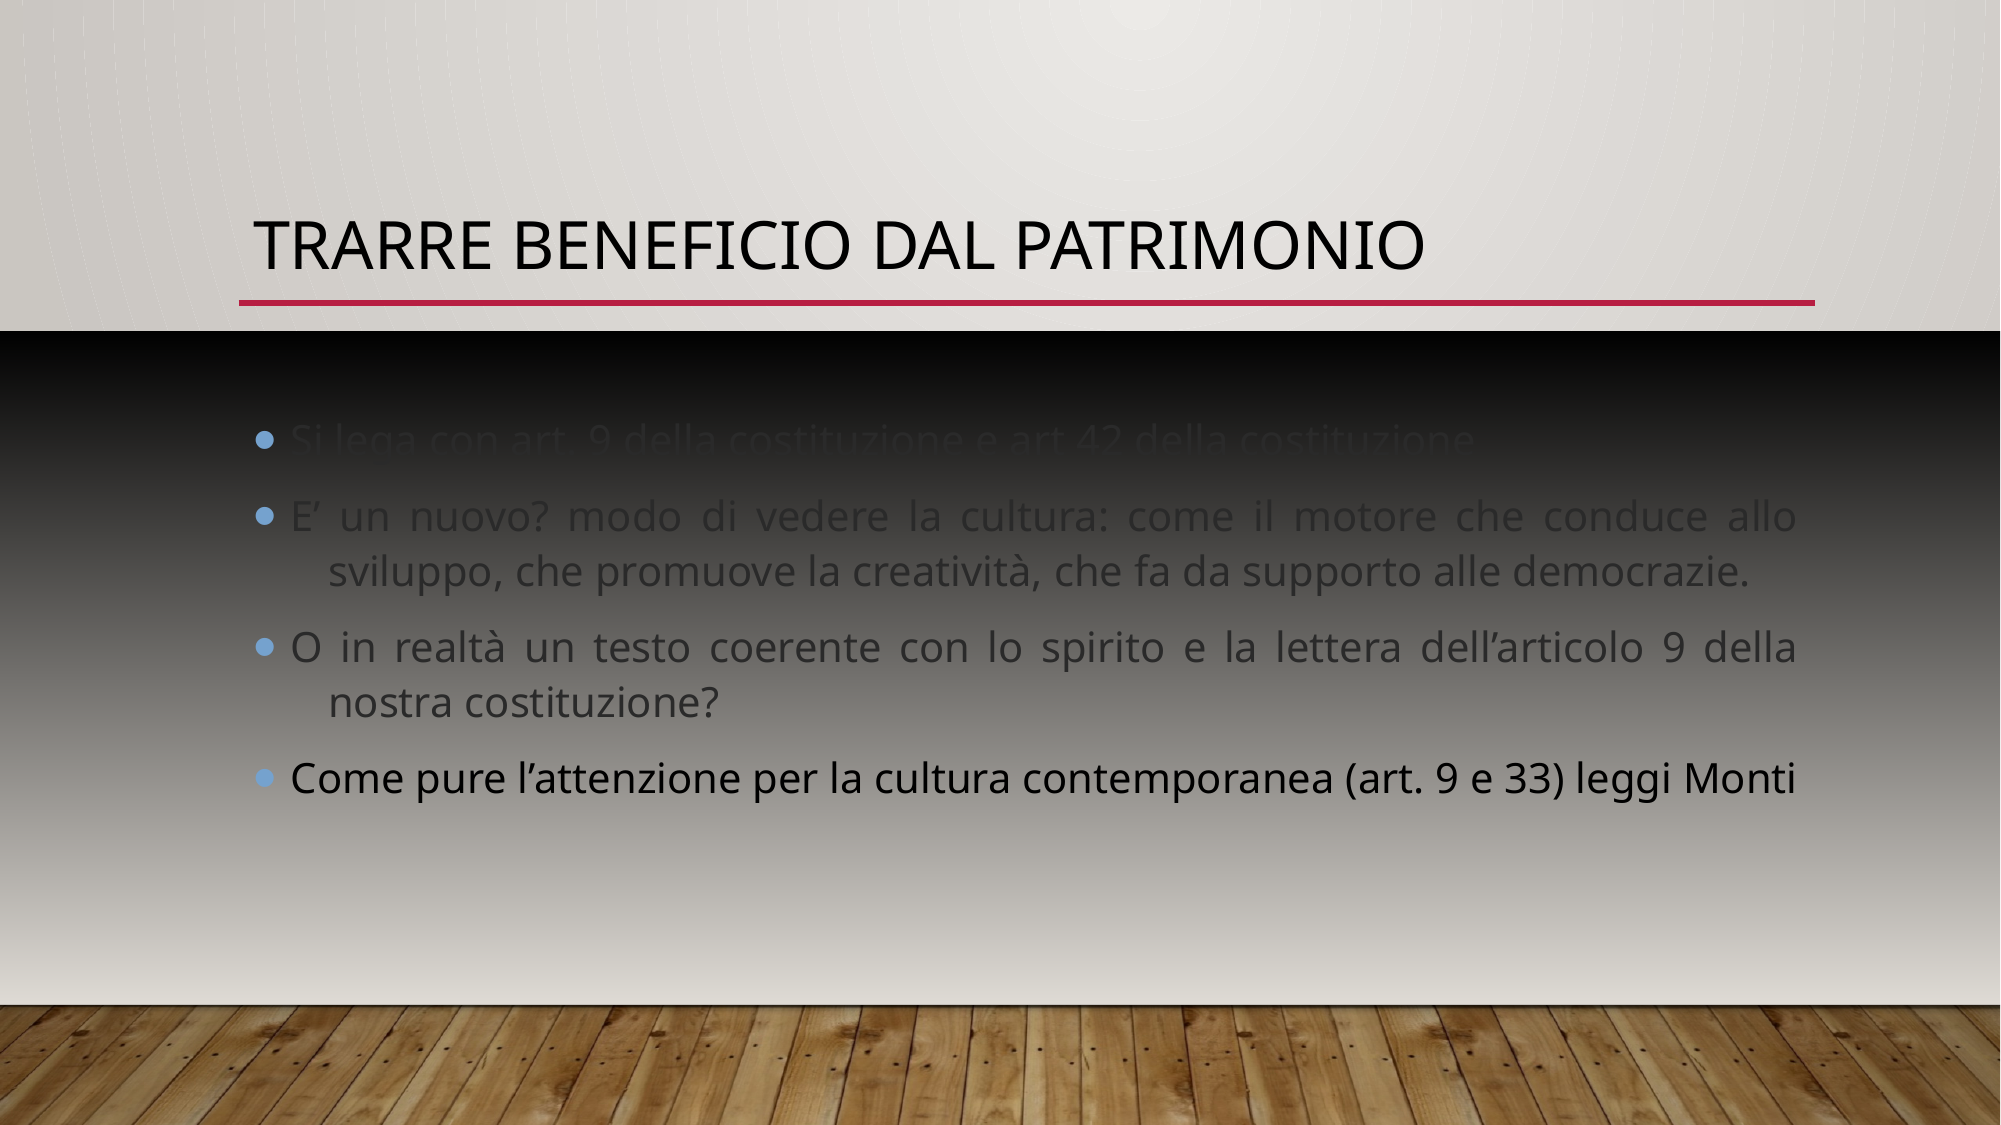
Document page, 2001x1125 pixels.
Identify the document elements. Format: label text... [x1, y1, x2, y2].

list Si lega con art. 9 della costituzione e art 42 della costituzione E’ un nuovo? modo di vedere la cultura: come il motore che conduce allo sviluppo, che promuove la creatività, che fa da supporto alle democrazie. O in realtà un testo coerente con lo spirito e la lettera dell’articolo 9 della nostra costituzione? Come pure l’attenzione per la cultura contemporanea (art. 9 e 33) leggi Monti [238, 330, 1814, 897]
title Trarre beneficio dal patrimonio [238, 131, 1814, 305]
